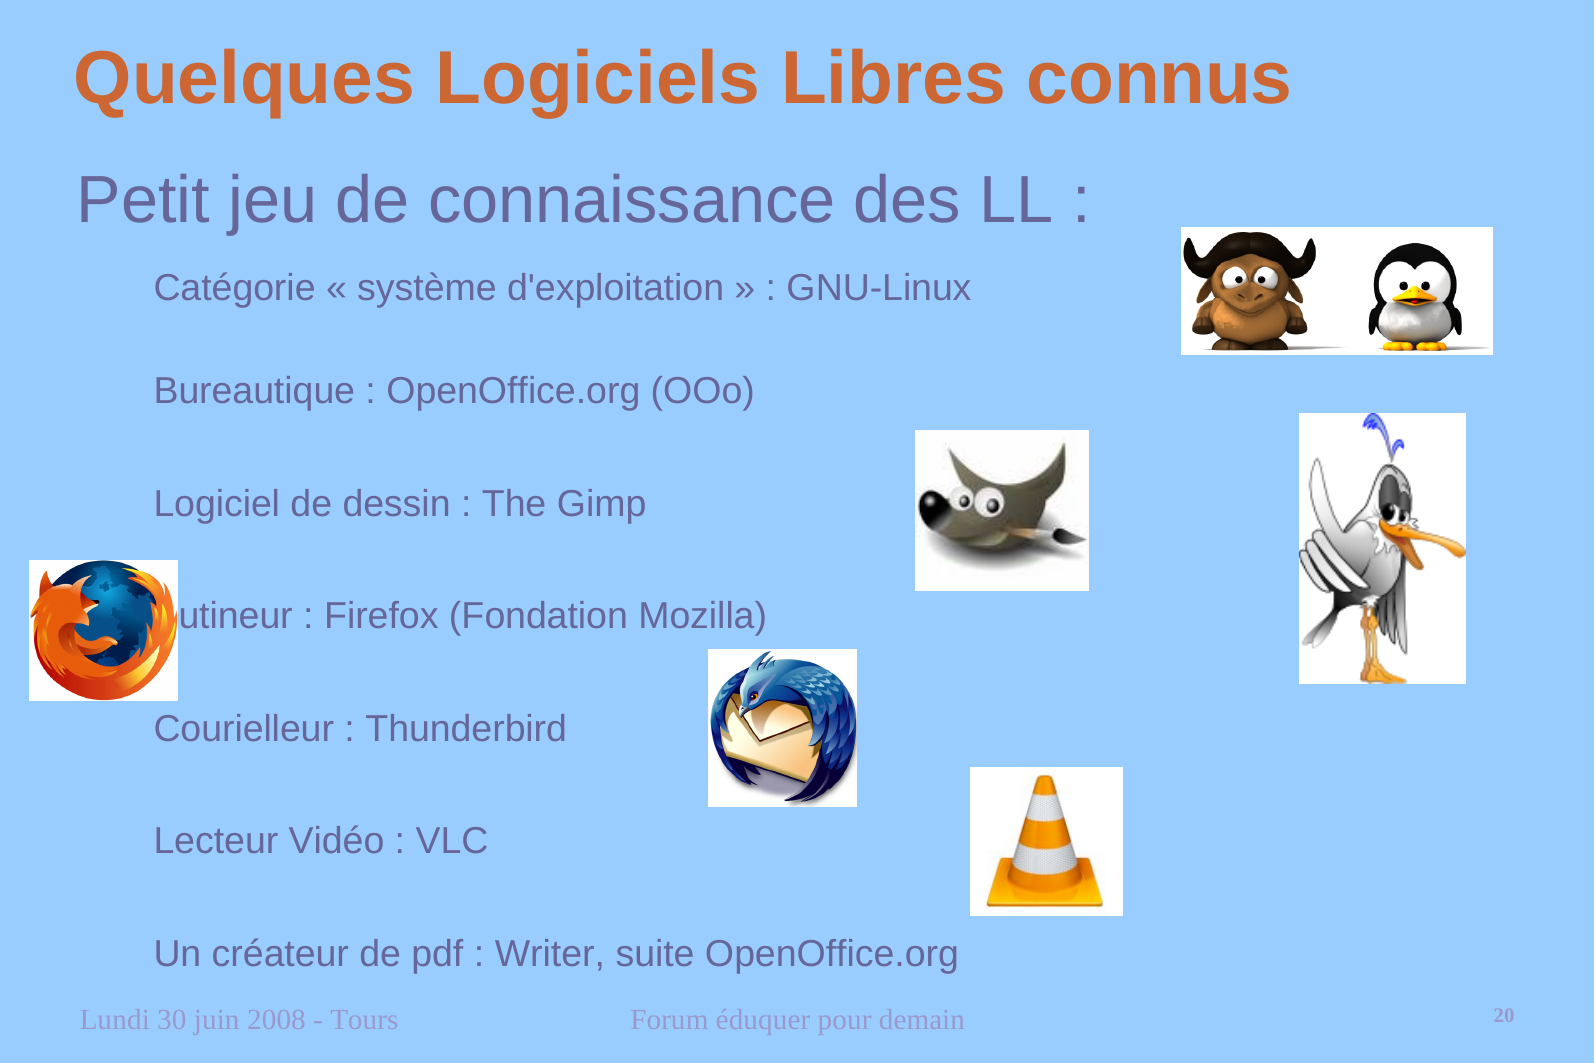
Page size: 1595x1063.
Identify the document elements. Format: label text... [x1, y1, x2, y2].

picture [708, 649, 857, 807]
picture [970, 767, 1123, 916]
list Petit jeu de connaissance des LL : Catégorie « système d'exploitation » : GNU-Linux Bureautique : OpenOffice.org (OOo) Logiciel de dessin : The Gimp Butineur : Firefox (Fondation Mozilla) Courielleur : Thunderbird Lecteur Vidéo : VLC Un créateur de pdf : Writer, suite OpenOffice.org [59, 162, 1595, 975]
picture [29, 560, 178, 701]
title Quelques Logiciels Libres connus [74, 7, 1576, 148]
picture [1181, 227, 1493, 355]
